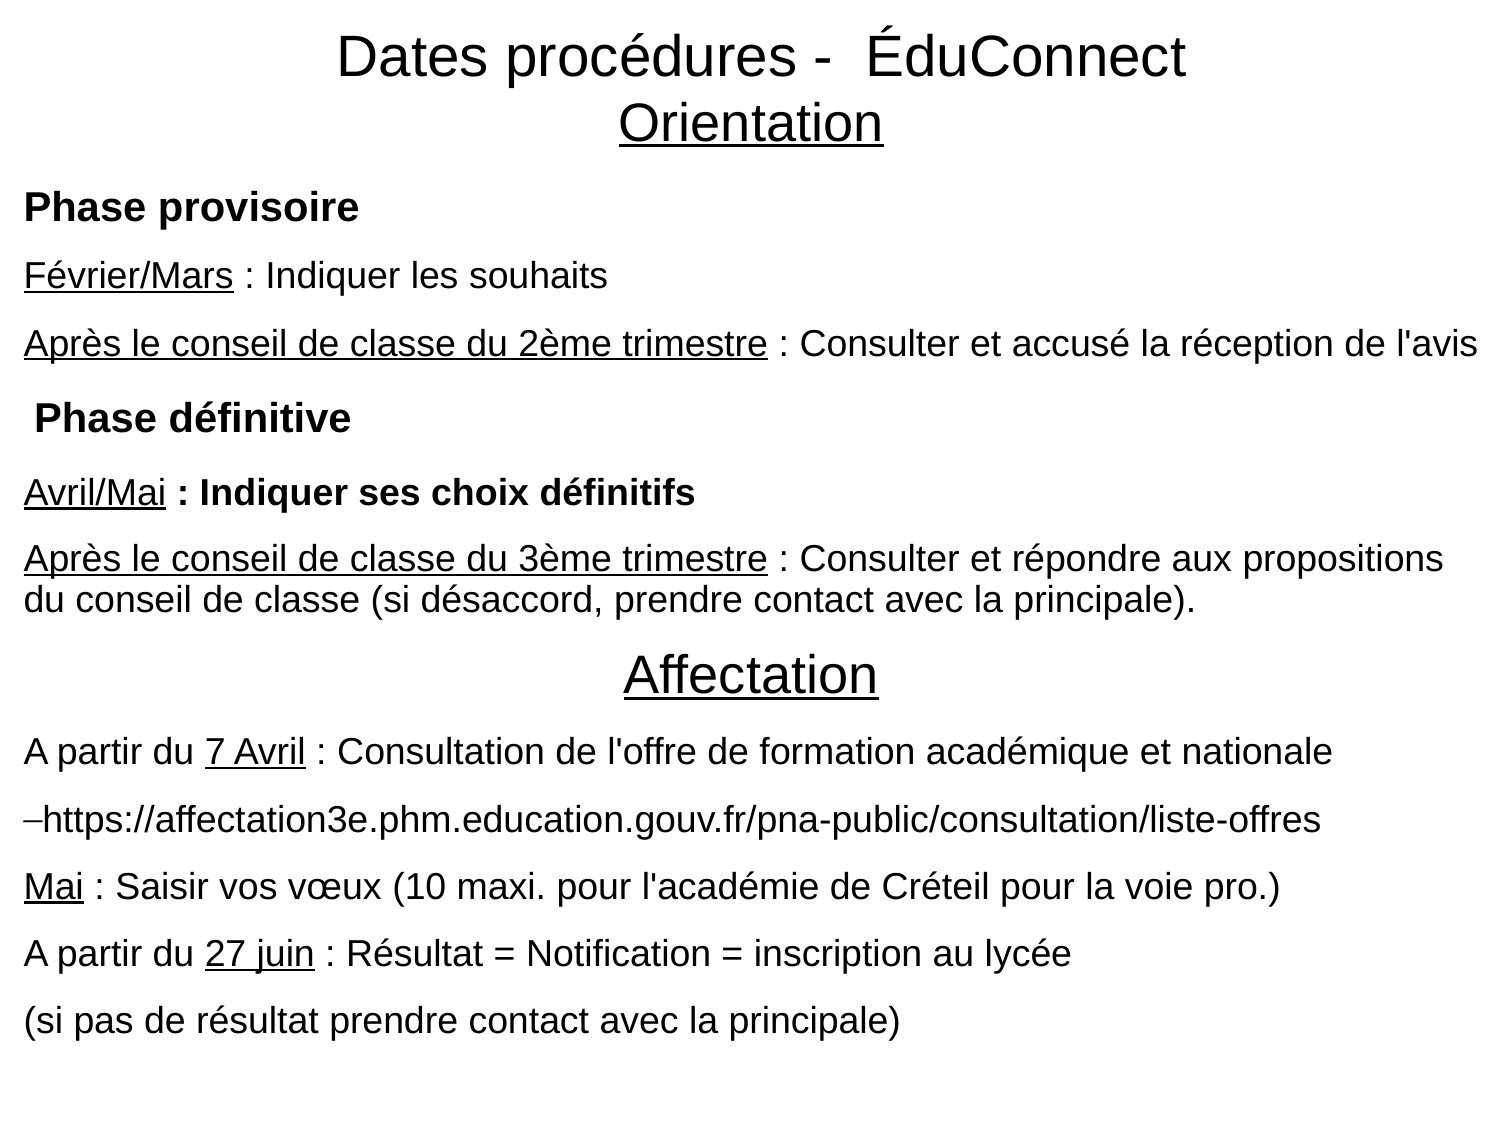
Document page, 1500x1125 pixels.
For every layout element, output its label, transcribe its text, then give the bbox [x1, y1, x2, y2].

list Orientation Phase provisoire Février/Mars : Indiquer les souhaits Après le conseil de classe du 2ème trimestre : Consulter et accusé la réception de l'avis Phase définitive Avril/Mai : Indiquer ses choix définitifs Après le conseil de classe du 3ème trimestre : Consulter et répondre aux propositions du conseil de classe (si désaccord, prendre contact avec la principale). Affectation A partir du 7 Avril : Consultation de l'offre de formation académique et nationale https://affectation3e.phm.education.gouv.fr/pna-public/consultation/liste-offres Mai : Saisir vos vœux (10 maxi. pour l'académie de Créteil pour la voie pro.) A partir du 27 juin : Résultat = Notification = inscription au lycée (si pas de résultat prendre contact avec la principale) [23, 94, 1489, 1099]
title Dates procédures - ÉduConnect [94, 18, 1431, 84]
